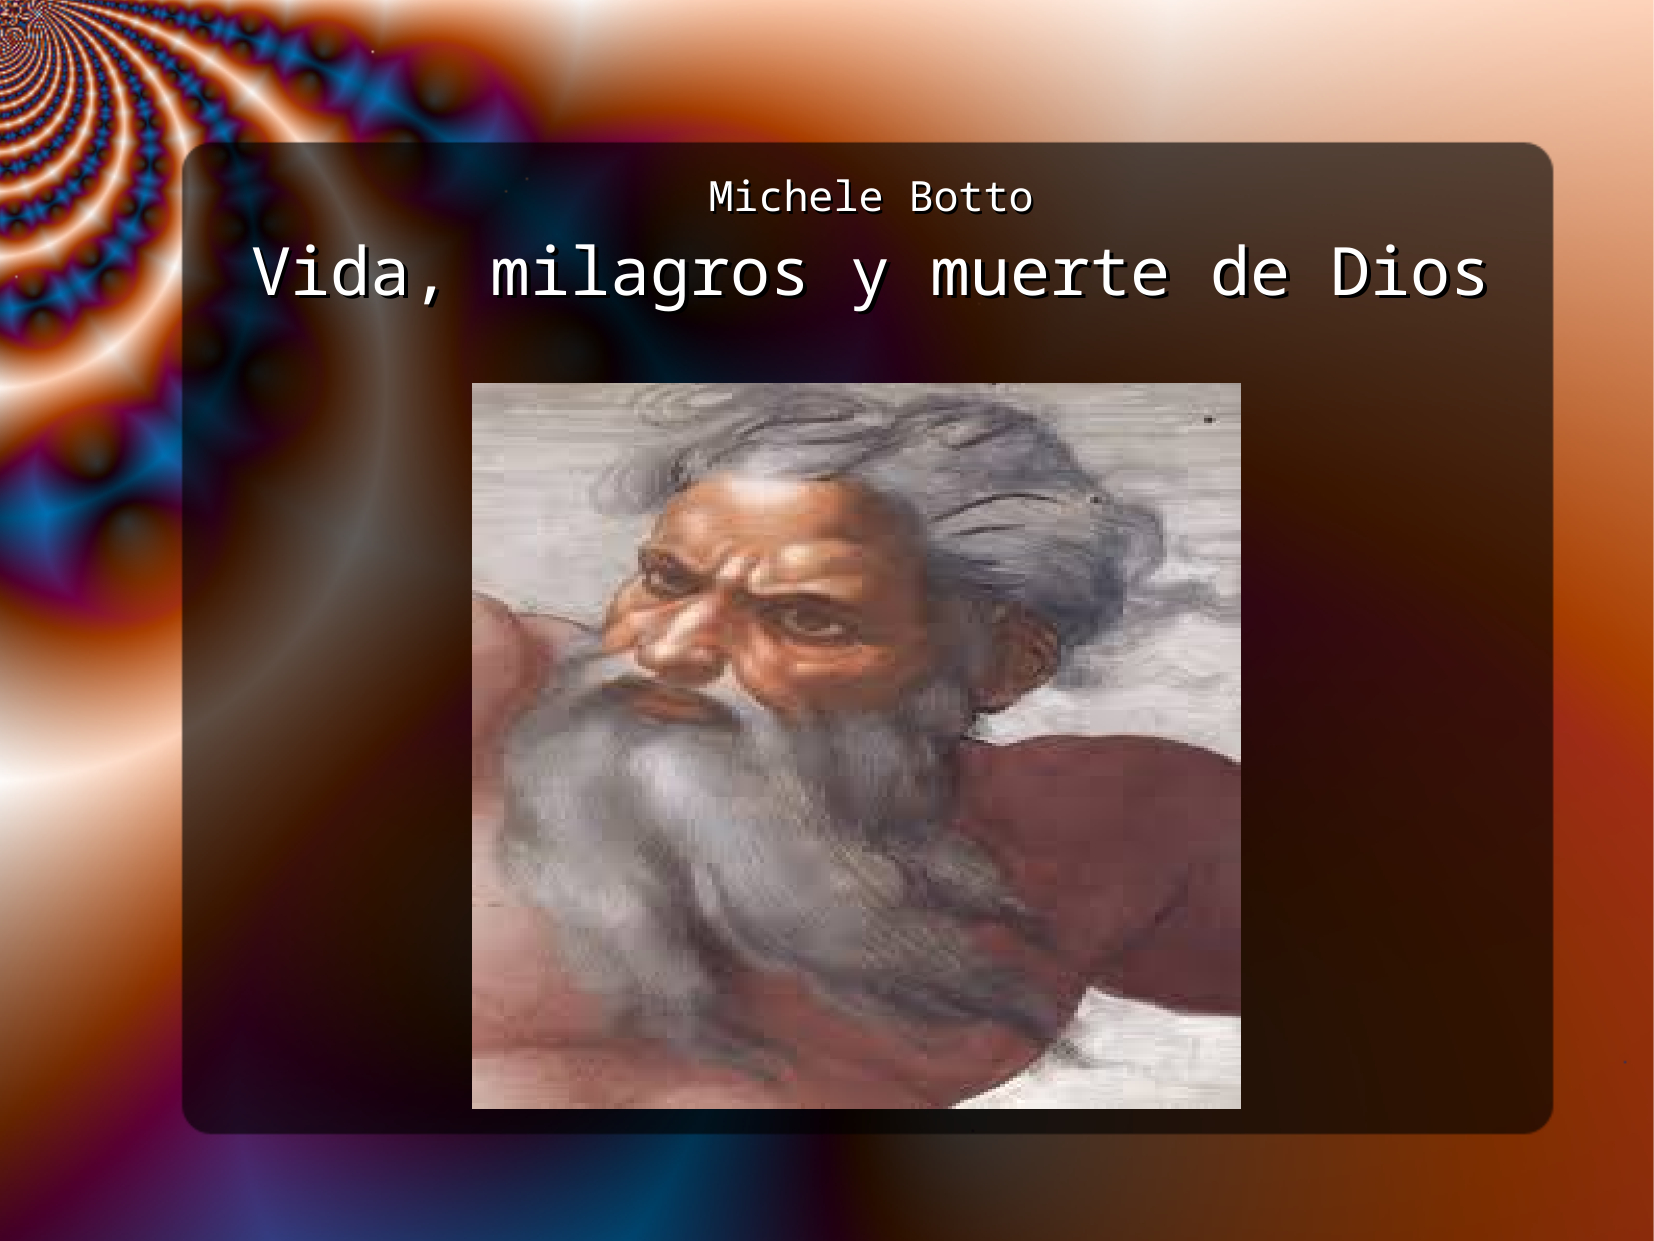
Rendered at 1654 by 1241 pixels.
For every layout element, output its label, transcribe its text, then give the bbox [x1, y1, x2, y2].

title Michele Botto Vida, milagros y muerte de Dios [206, 156, 1536, 325]
picture [0, 0, 1654, 1241]
